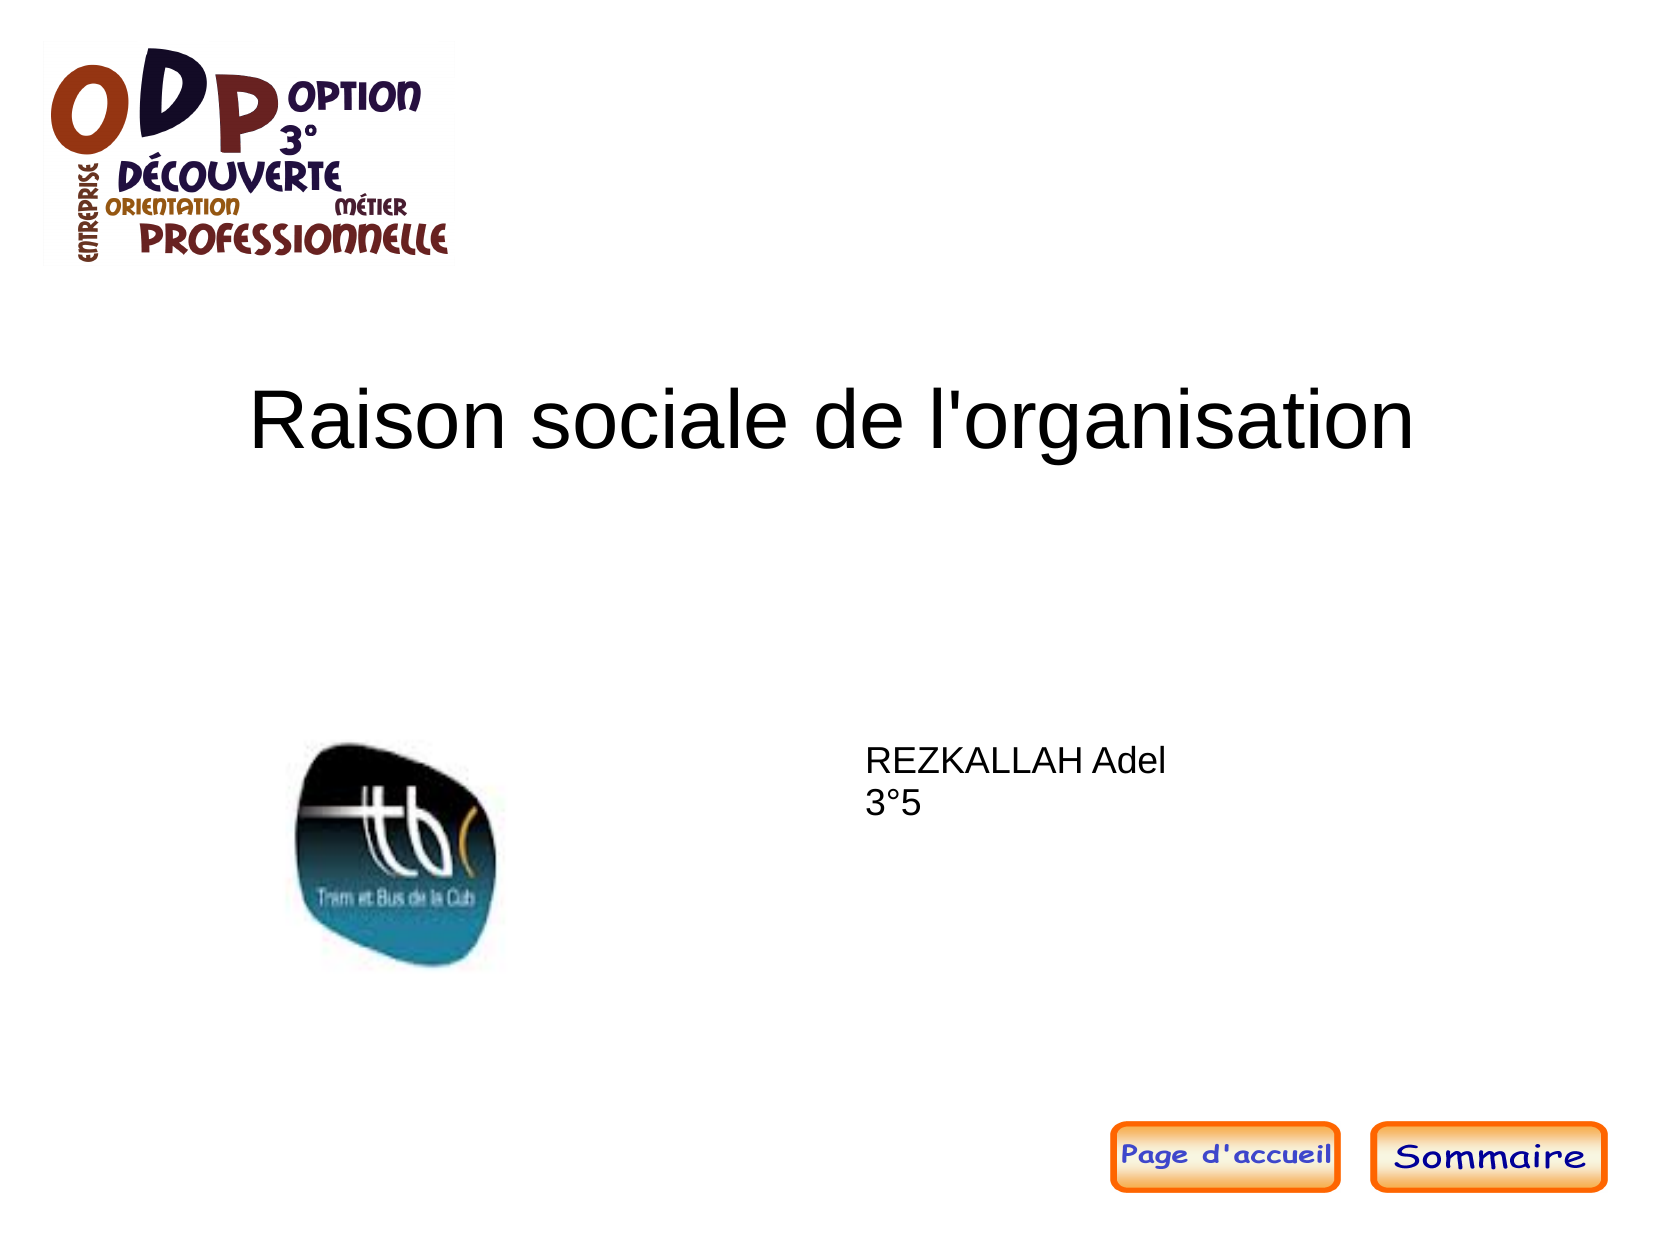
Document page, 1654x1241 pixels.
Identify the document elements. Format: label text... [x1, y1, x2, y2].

picture [43, 41, 455, 266]
text_box REZKALLAH Adel 3°5 [850, 732, 1193, 874]
picture [1370, 1121, 1608, 1193]
picture [1110, 1121, 1341, 1193]
subtitle Raison sociale de l'organisation [82, 354, 1583, 485]
picture [177, 649, 615, 1063]
